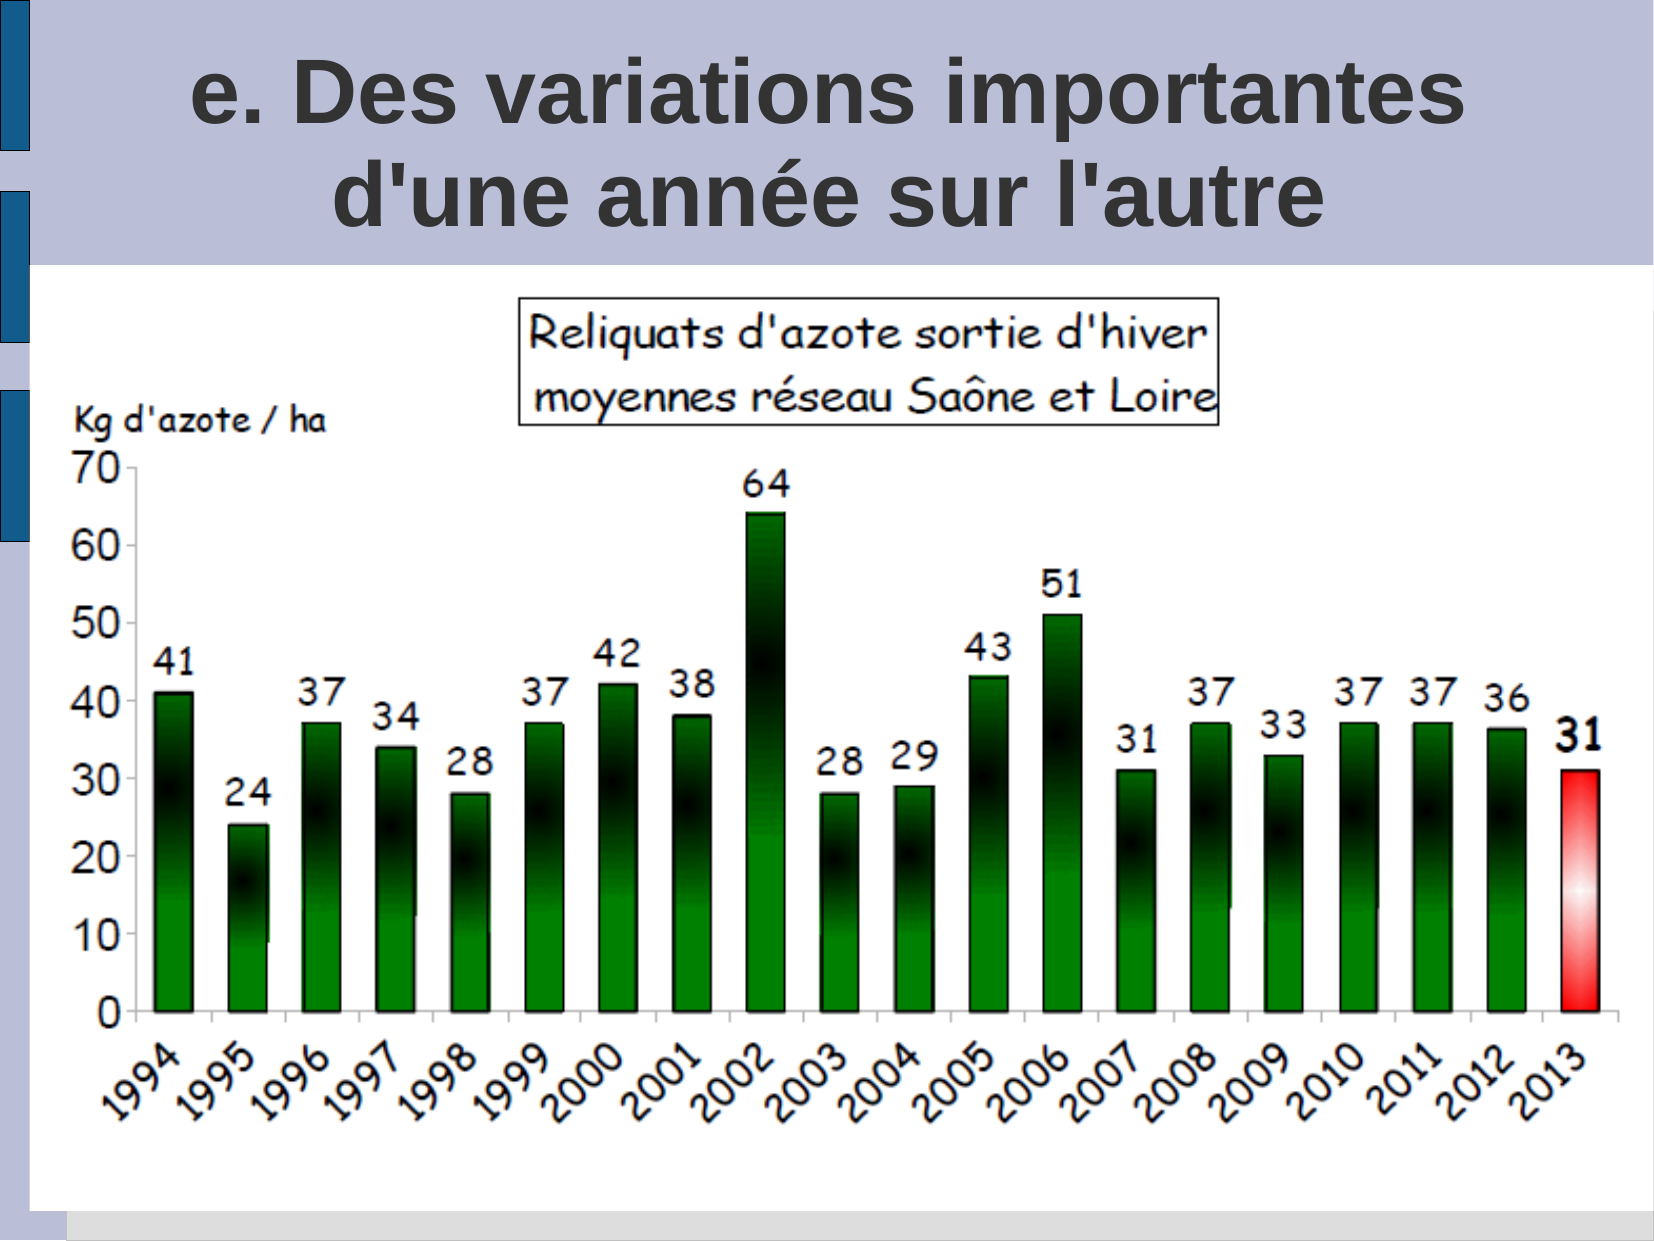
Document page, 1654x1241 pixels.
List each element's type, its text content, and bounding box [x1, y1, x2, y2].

title e. Des variations importantes d'une année sur l'autre [123, 39, 1536, 247]
picture [29, 265, 1654, 1211]
